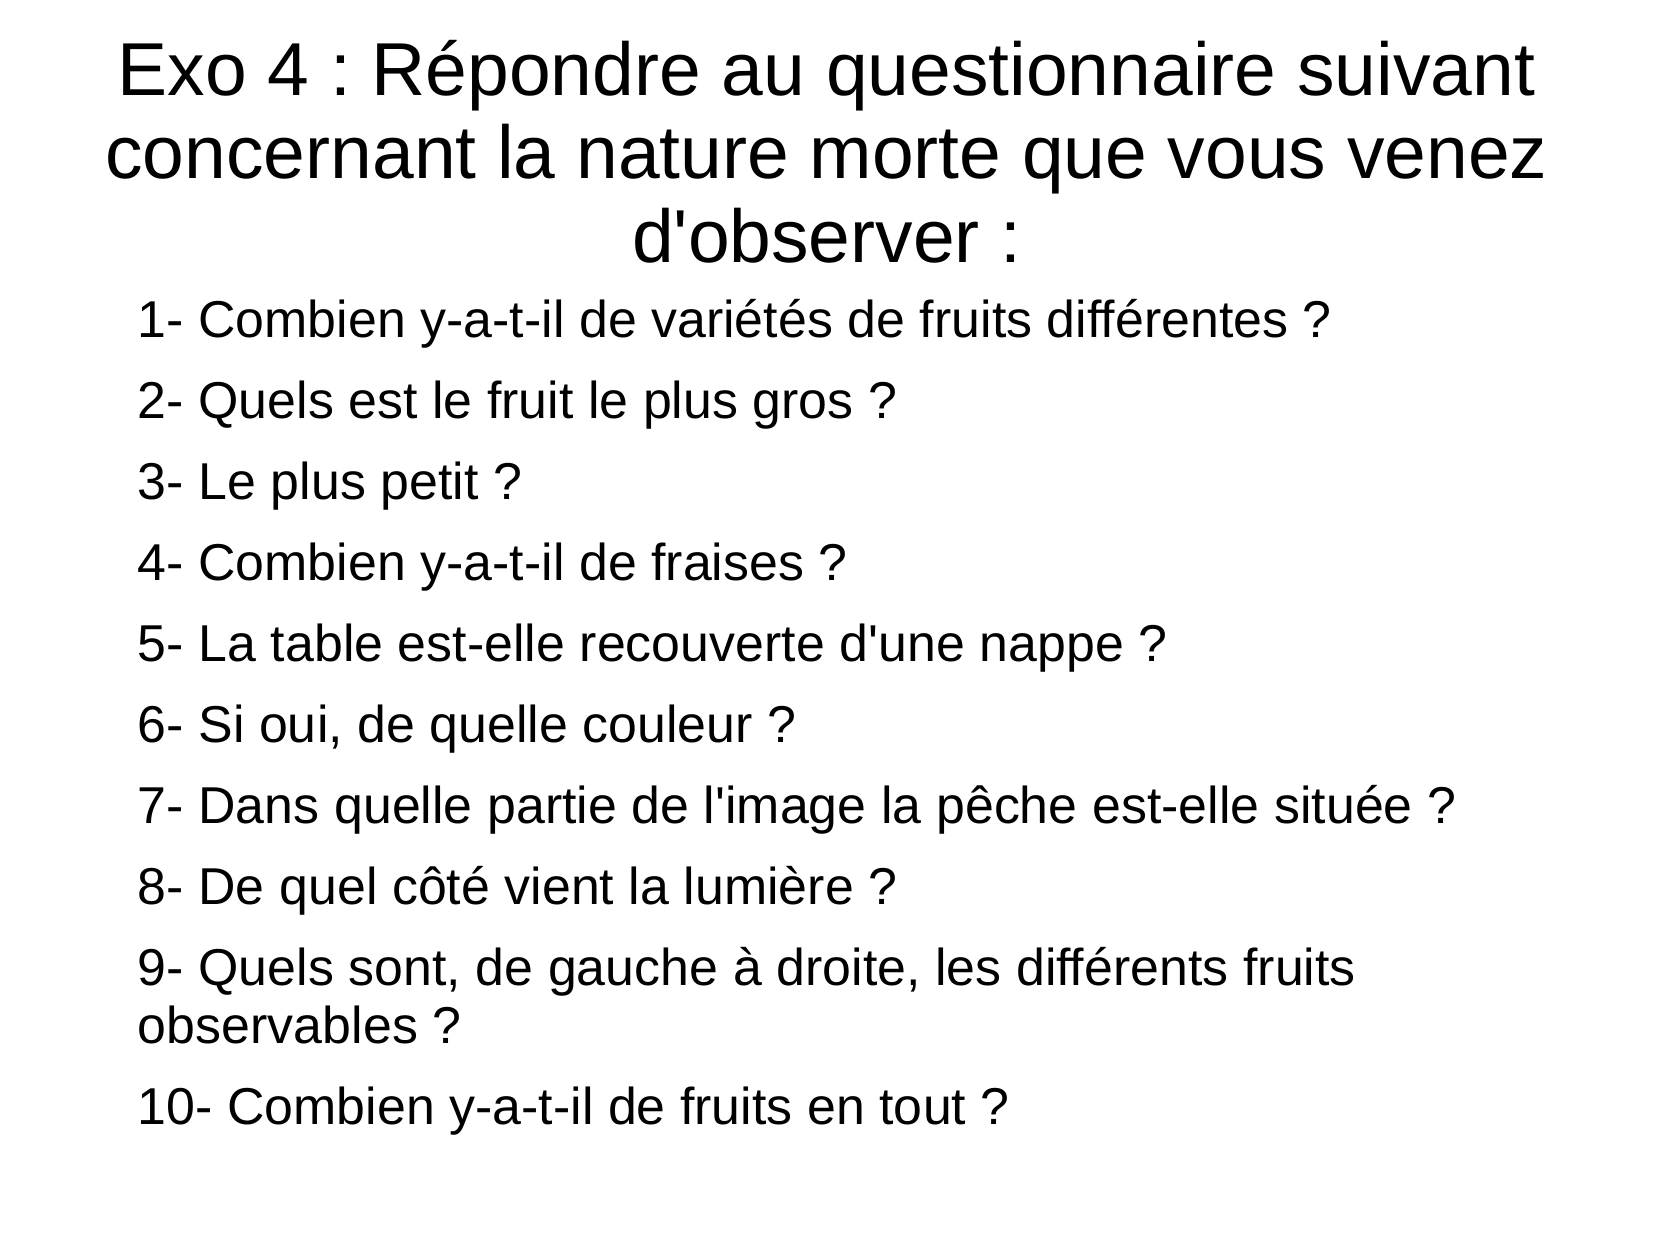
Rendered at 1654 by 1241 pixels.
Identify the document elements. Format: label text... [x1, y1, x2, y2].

list 1- Combien y-a-t-il de variétés de fruits différentes ? 2- Quels est le fruit le plus gros ? 3- Le plus petit ? 4- Combien y-a-t-il de fraises ? 5- La table est-elle recouverte d'une nappe ? 6- Si oui, de quelle couleur ? 7- Dans quelle partie de l'image la pêche est-elle située ? 8- De quel côté vient la lumière ? 9- Quels sont, de gauche à droite, les différents fruits observables ? 10- Combien y-a-t-il de fruits en tout ? [82, 290, 1571, 1146]
title Exo 4 : Répondre au questionnaire suivant concernant la nature morte que vous venez d'observer : [82, 26, 1571, 279]
